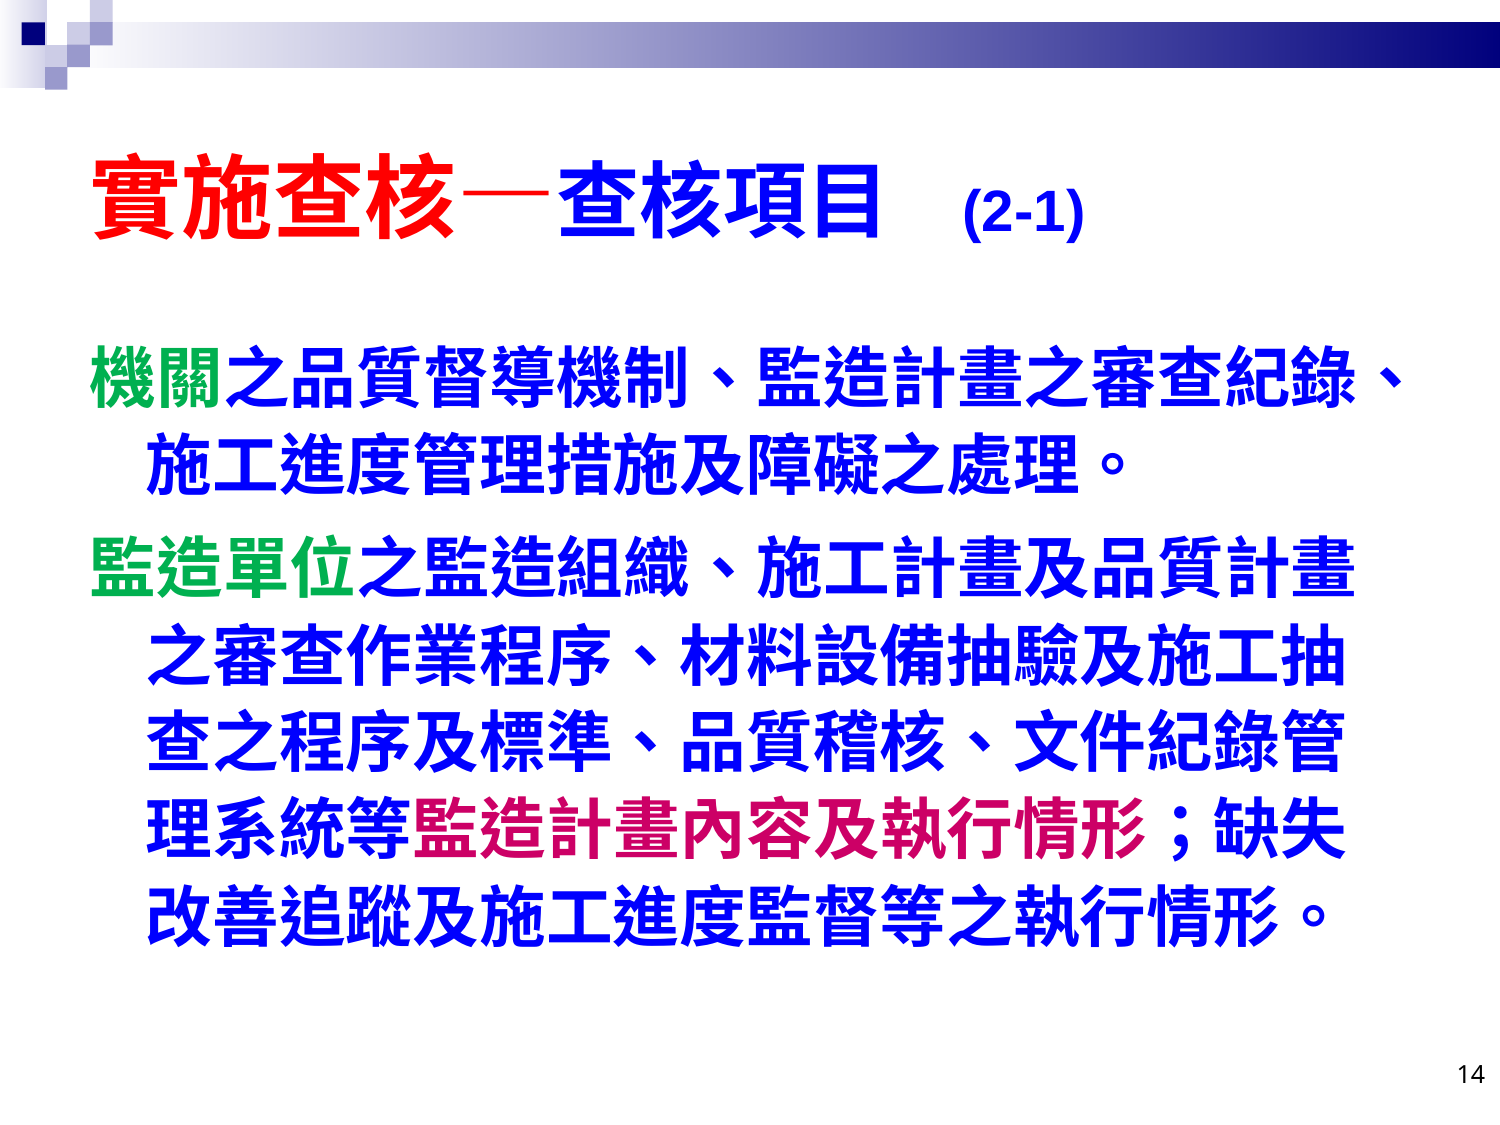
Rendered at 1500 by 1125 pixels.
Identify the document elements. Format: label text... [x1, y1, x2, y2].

text_box <number> [1149, 1025, 1500, 1101]
list 機關之品質督導機制、監造計畫之審查紀錄、施工進度管理措施及障礙之處理。 監造單位之監造組織、施工計畫及品質計畫之審查作業程序、材料設備抽驗及施工抽查之程序及標準、品質稽核、文件紀錄管理系統等監造計畫內容及執行情形；缺失改善追蹤及施工進度監督等之執行情形。 [74, 324, 1426, 964]
title 實施查核—查核項目 (2-1) [74, 75, 1426, 300]
